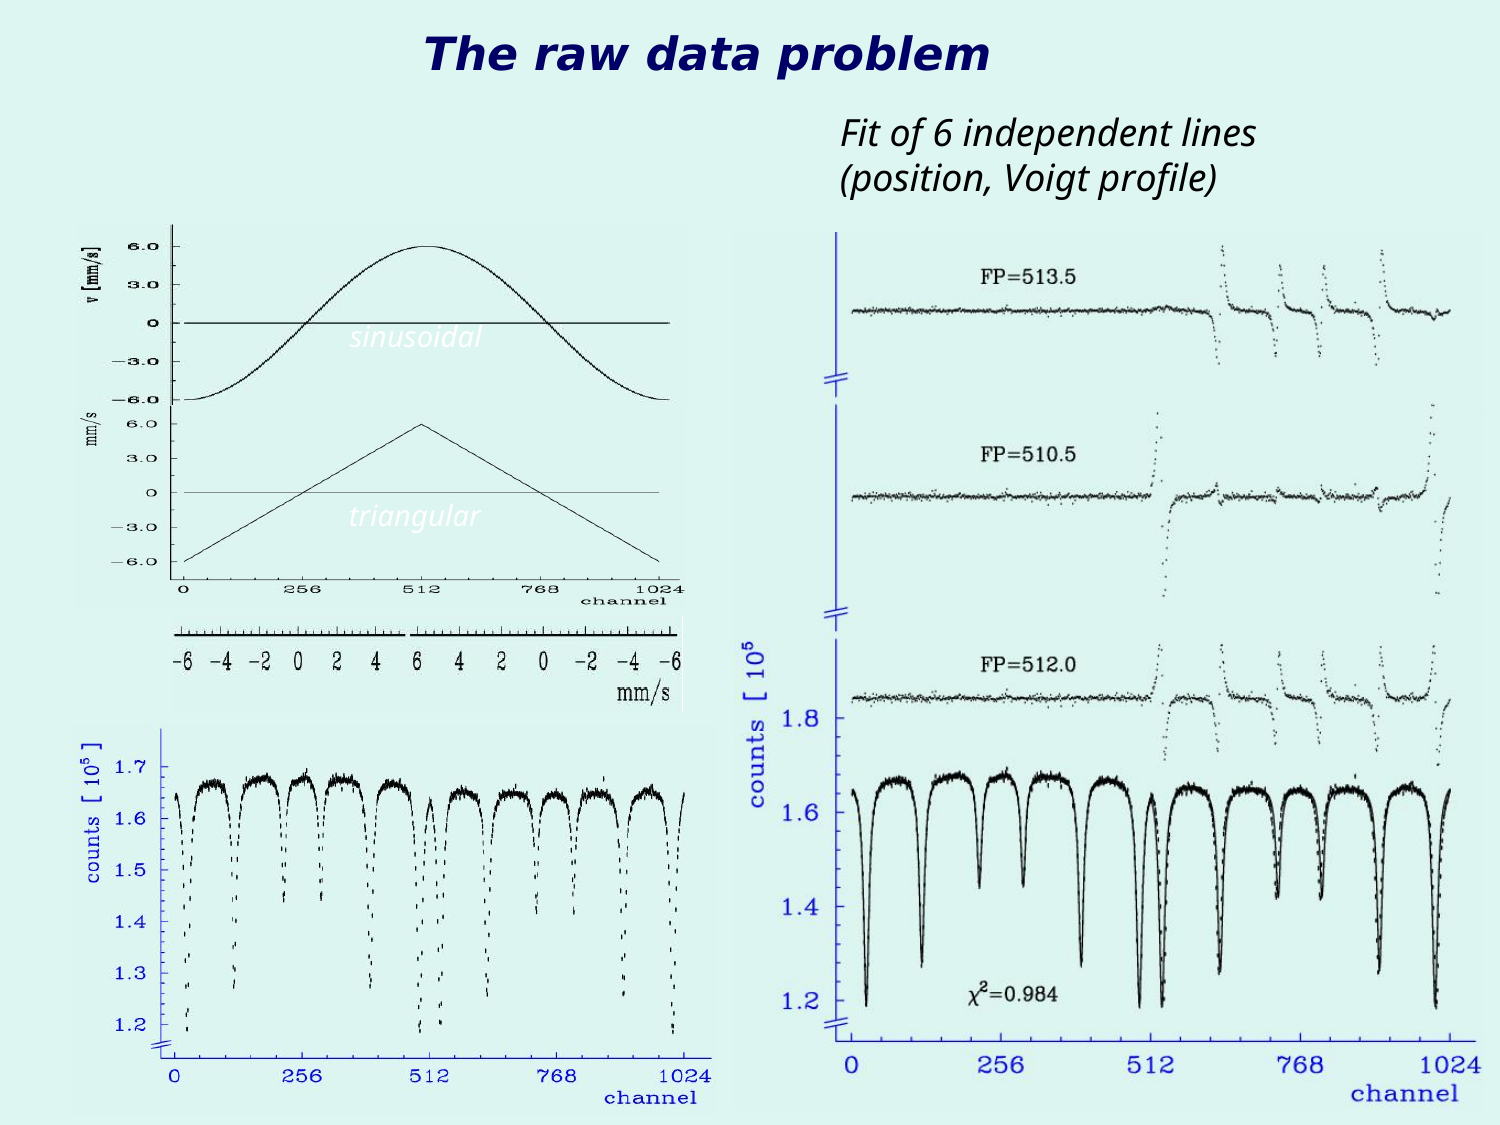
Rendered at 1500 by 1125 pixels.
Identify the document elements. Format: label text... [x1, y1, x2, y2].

text_box Fit of 6 independent lines (position, Voigt profile) [824, 102, 1294, 208]
text_box The raw data problem [407, 17, 1064, 88]
picture [173, 616, 683, 713]
picture [71, 724, 717, 1116]
text_box triangular [334, 490, 517, 544]
picture [734, 232, 1484, 1110]
picture [75, 224, 689, 607]
text_box sinusoidal [335, 311, 518, 366]
